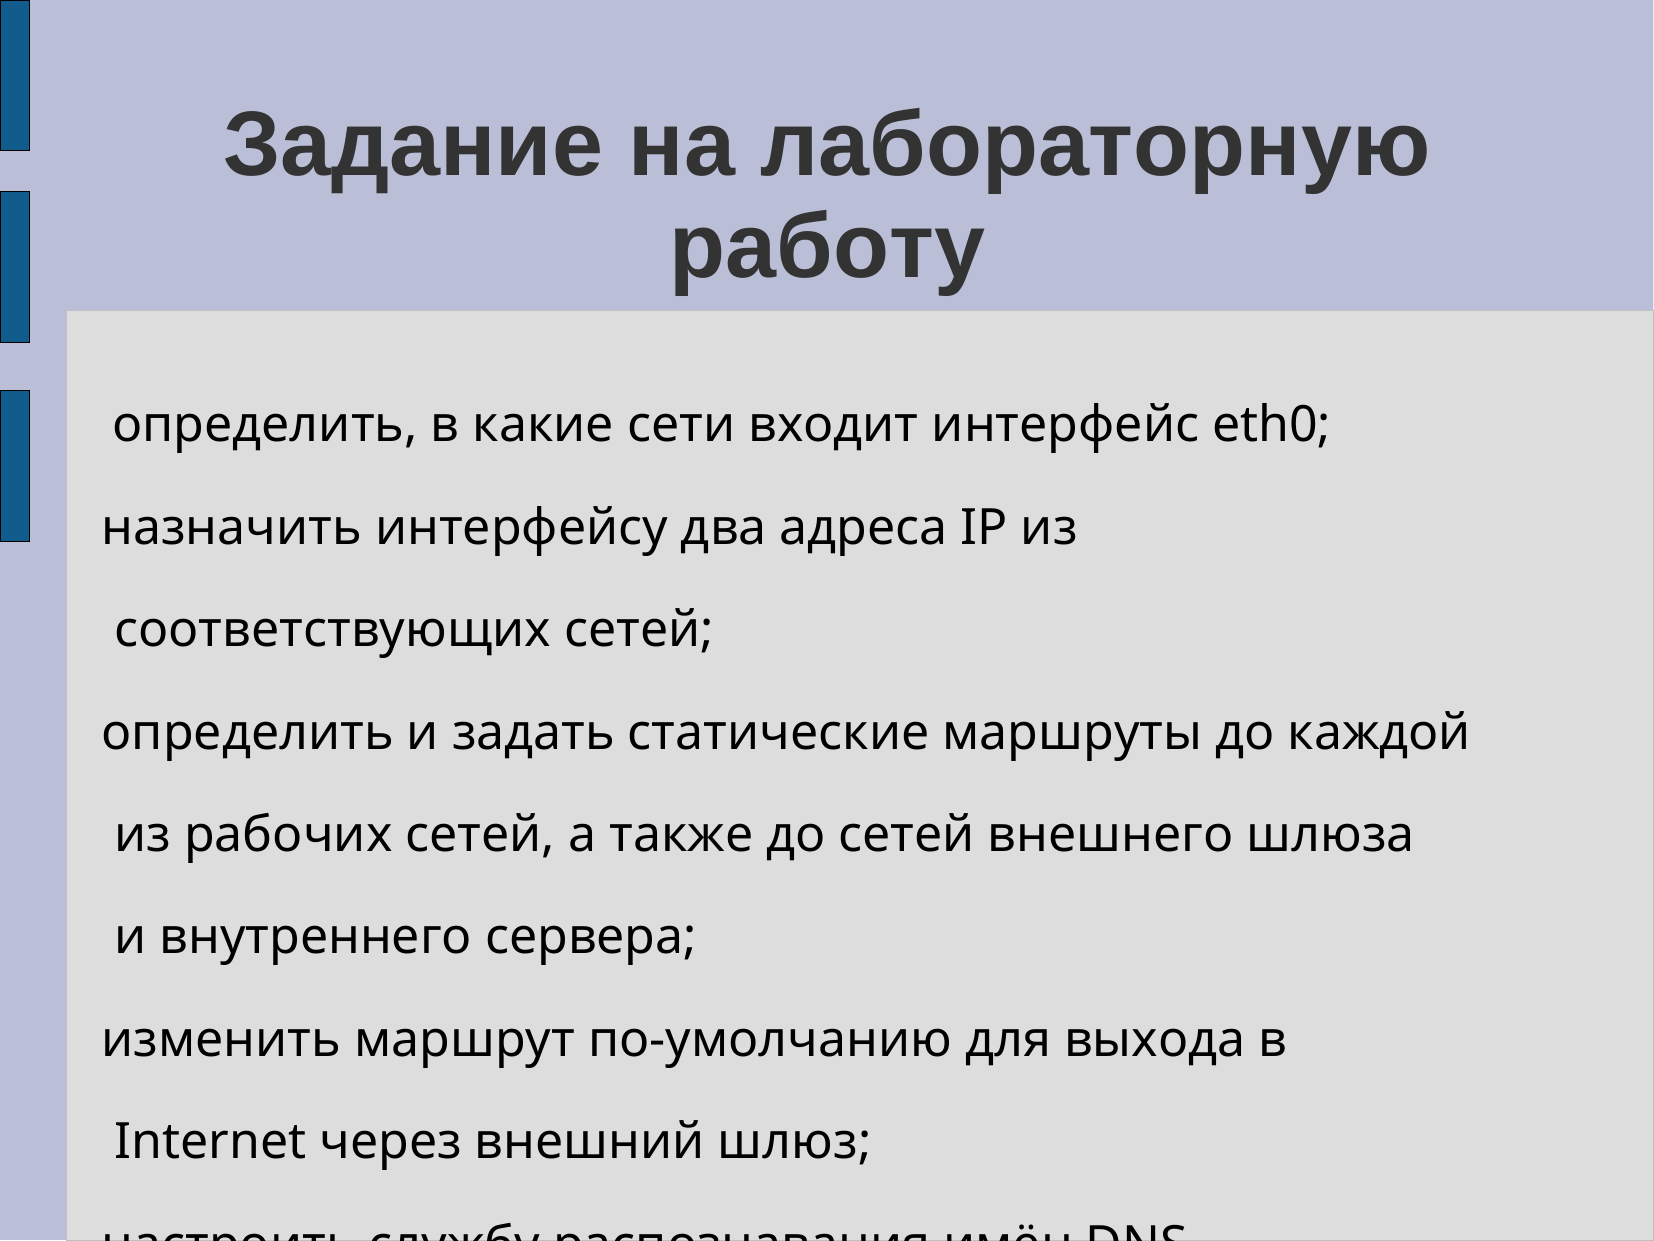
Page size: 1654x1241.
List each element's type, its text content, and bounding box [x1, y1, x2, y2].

title Задание на лабораторную работу [121, 83, 1534, 307]
text_box определить, в какие сети входит интерфейс eth0; назначить интерфейсу два адреса IP из соответствующих сетей; определить и задать статические маршруты до каждой из рабочих сетей, а также до сетей внешнего шлюза и внутреннего сервера; изменить маршрут по-умолчанию для выхода в Internet через внешний шлюз; настроить службу распознавания имён DNS. [88, 354, 1567, 1145]
